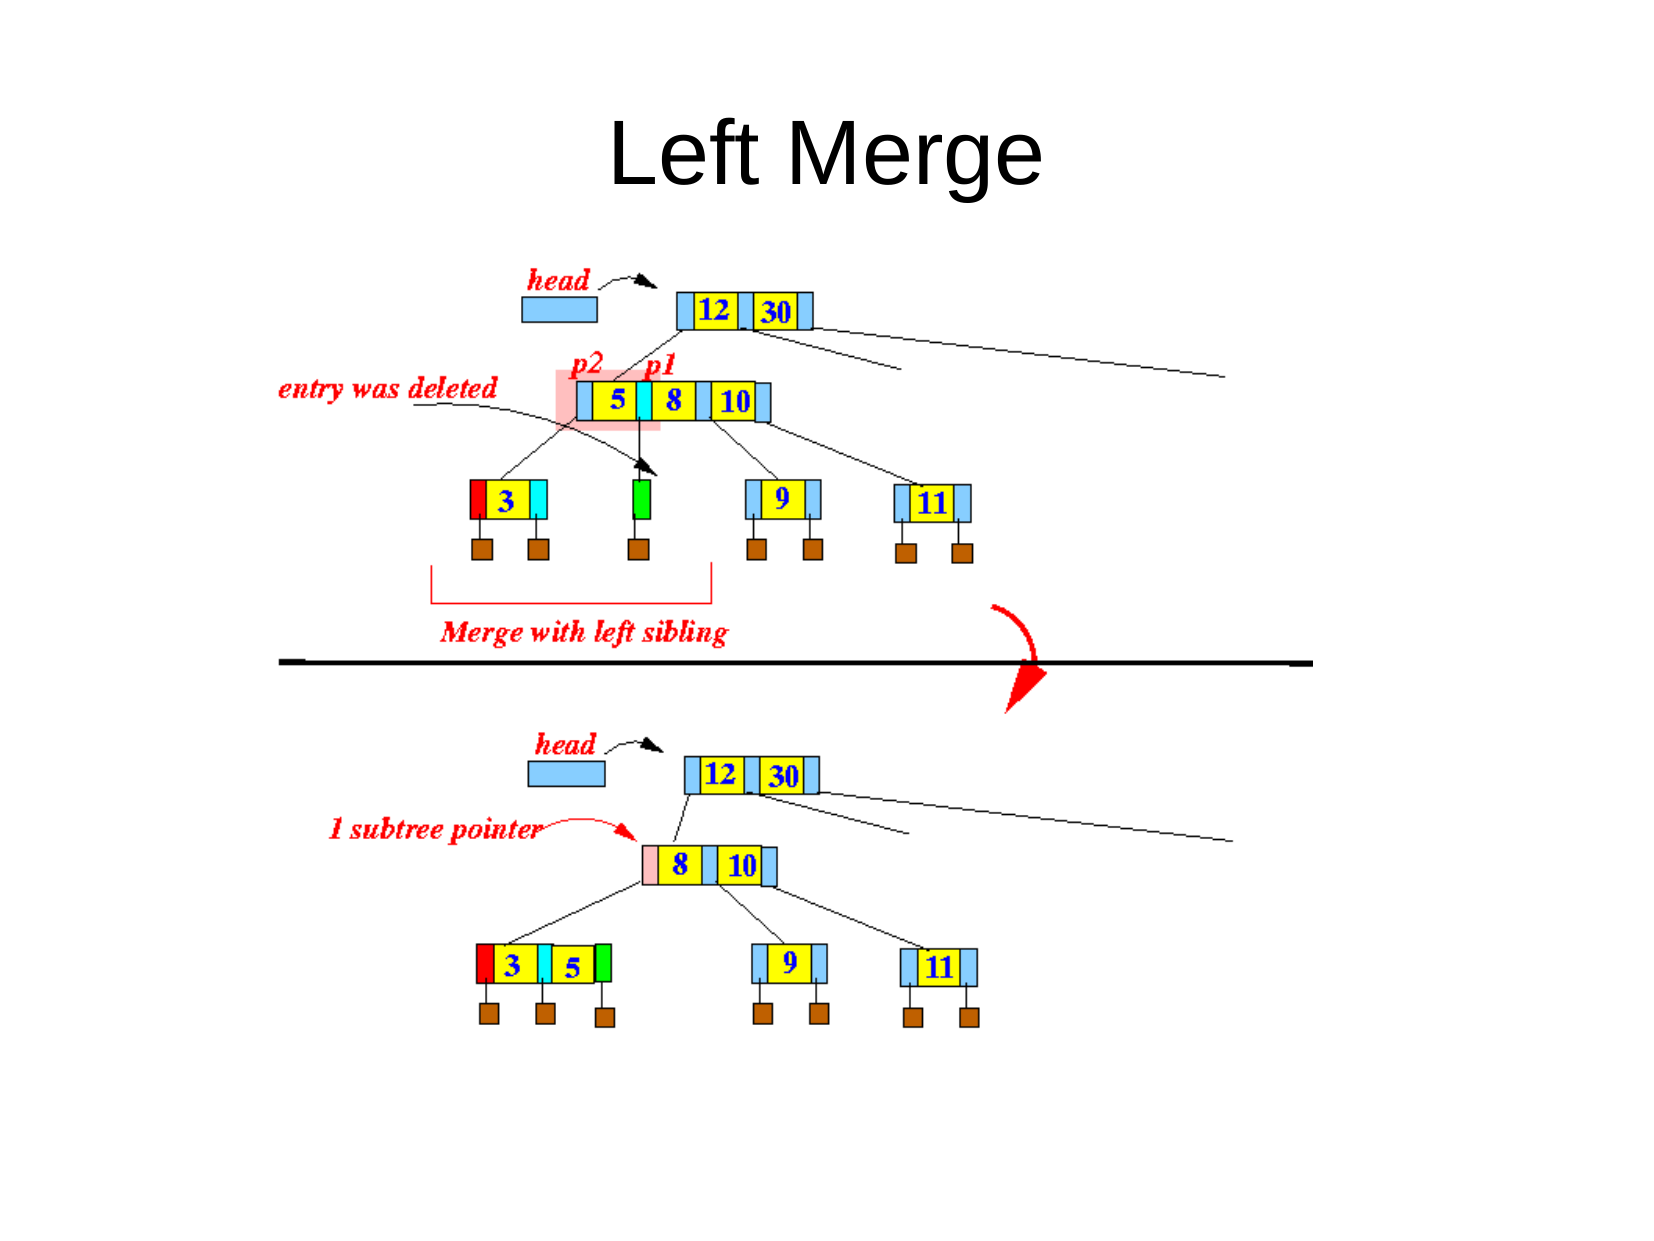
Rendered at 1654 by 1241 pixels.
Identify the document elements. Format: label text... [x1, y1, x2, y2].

title Left Merge [82, 49, 1571, 257]
picture [251, 256, 1313, 1051]
